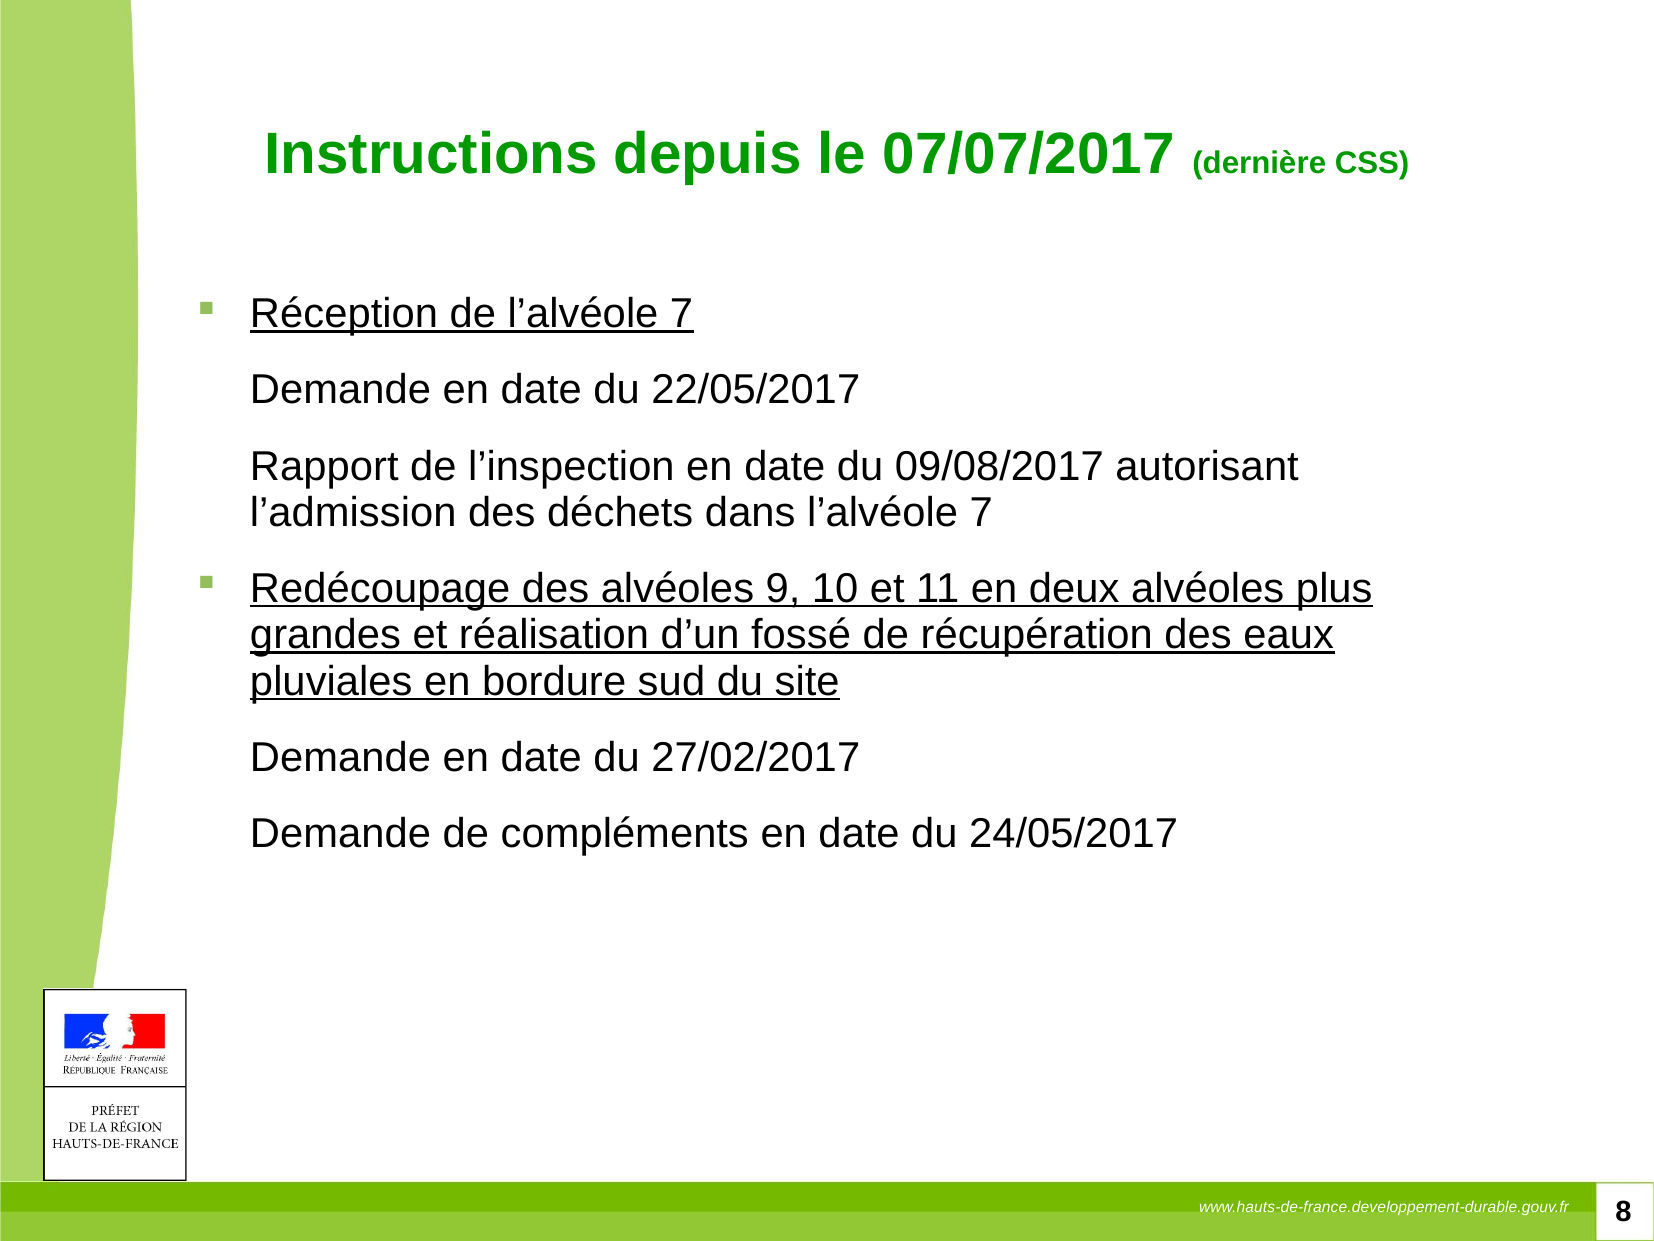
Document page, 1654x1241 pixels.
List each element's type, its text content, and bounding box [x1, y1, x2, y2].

title Instructions depuis le 07/07/2017 (dernière CSS) [82, 49, 1571, 257]
picture [0, 0, 1654, 1241]
list Réception de l’alvéole 7 Demande en date du 22/05/2017 Rapport de l’inspection en date du 09/08/2017 autorisant l’admission des déchets dans l’alvéole 7 Redécoupage des alvéoles 9, 10 et 11 en deux alvéoles plus grandes et réalisation d’un fossé de récupération des eaux pluviales en bordure sud du site Demande en date du 27/02/2017 Demande de compléments en date du 24/05/2017 [179, 290, 1509, 1010]
